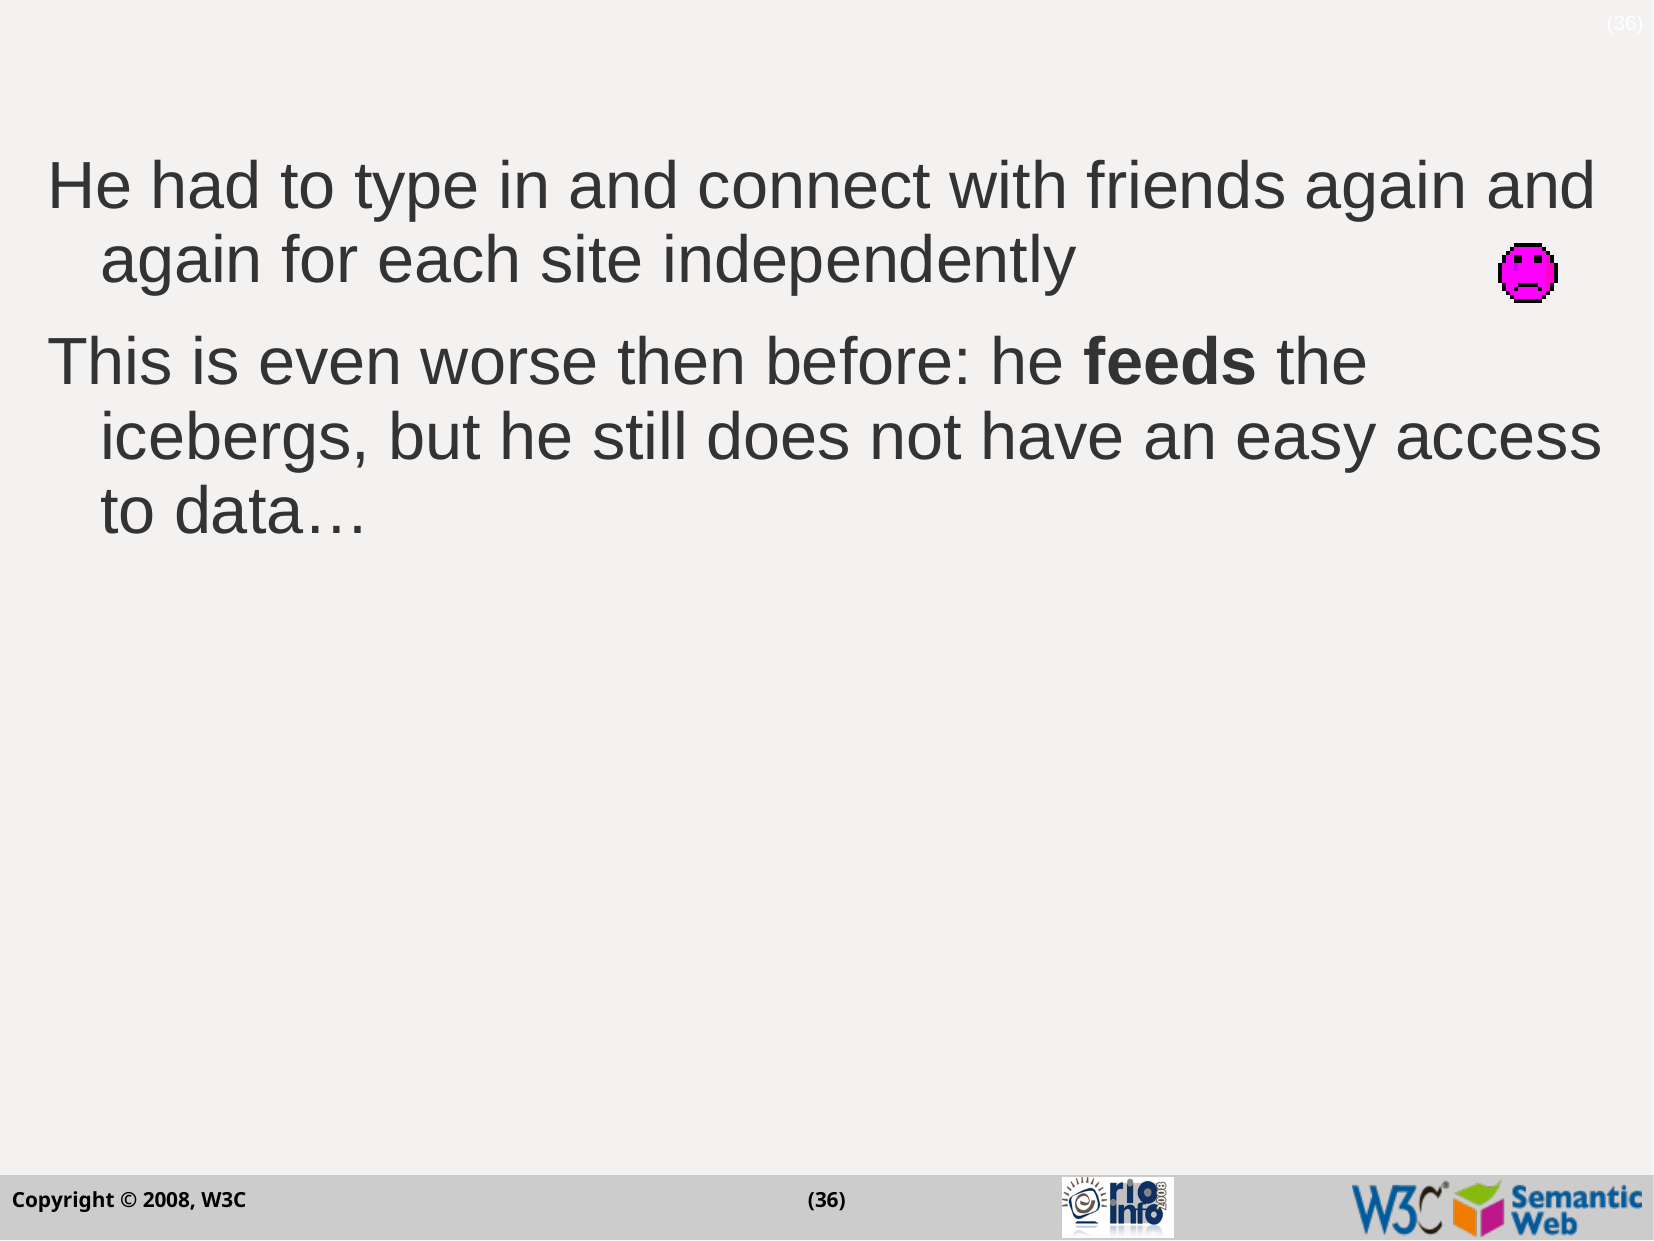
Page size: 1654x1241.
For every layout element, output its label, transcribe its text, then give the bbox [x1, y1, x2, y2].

list He had to type in and connect with friends again and again for each site independently This is even worse then before: he feeds the icebergs, but he still does not have an easy access to data… [29, 147, 1624, 1134]
picture [1498, 243, 1558, 303]
picture [1352, 1178, 1642, 1237]
picture [1062, 1177, 1174, 1238]
